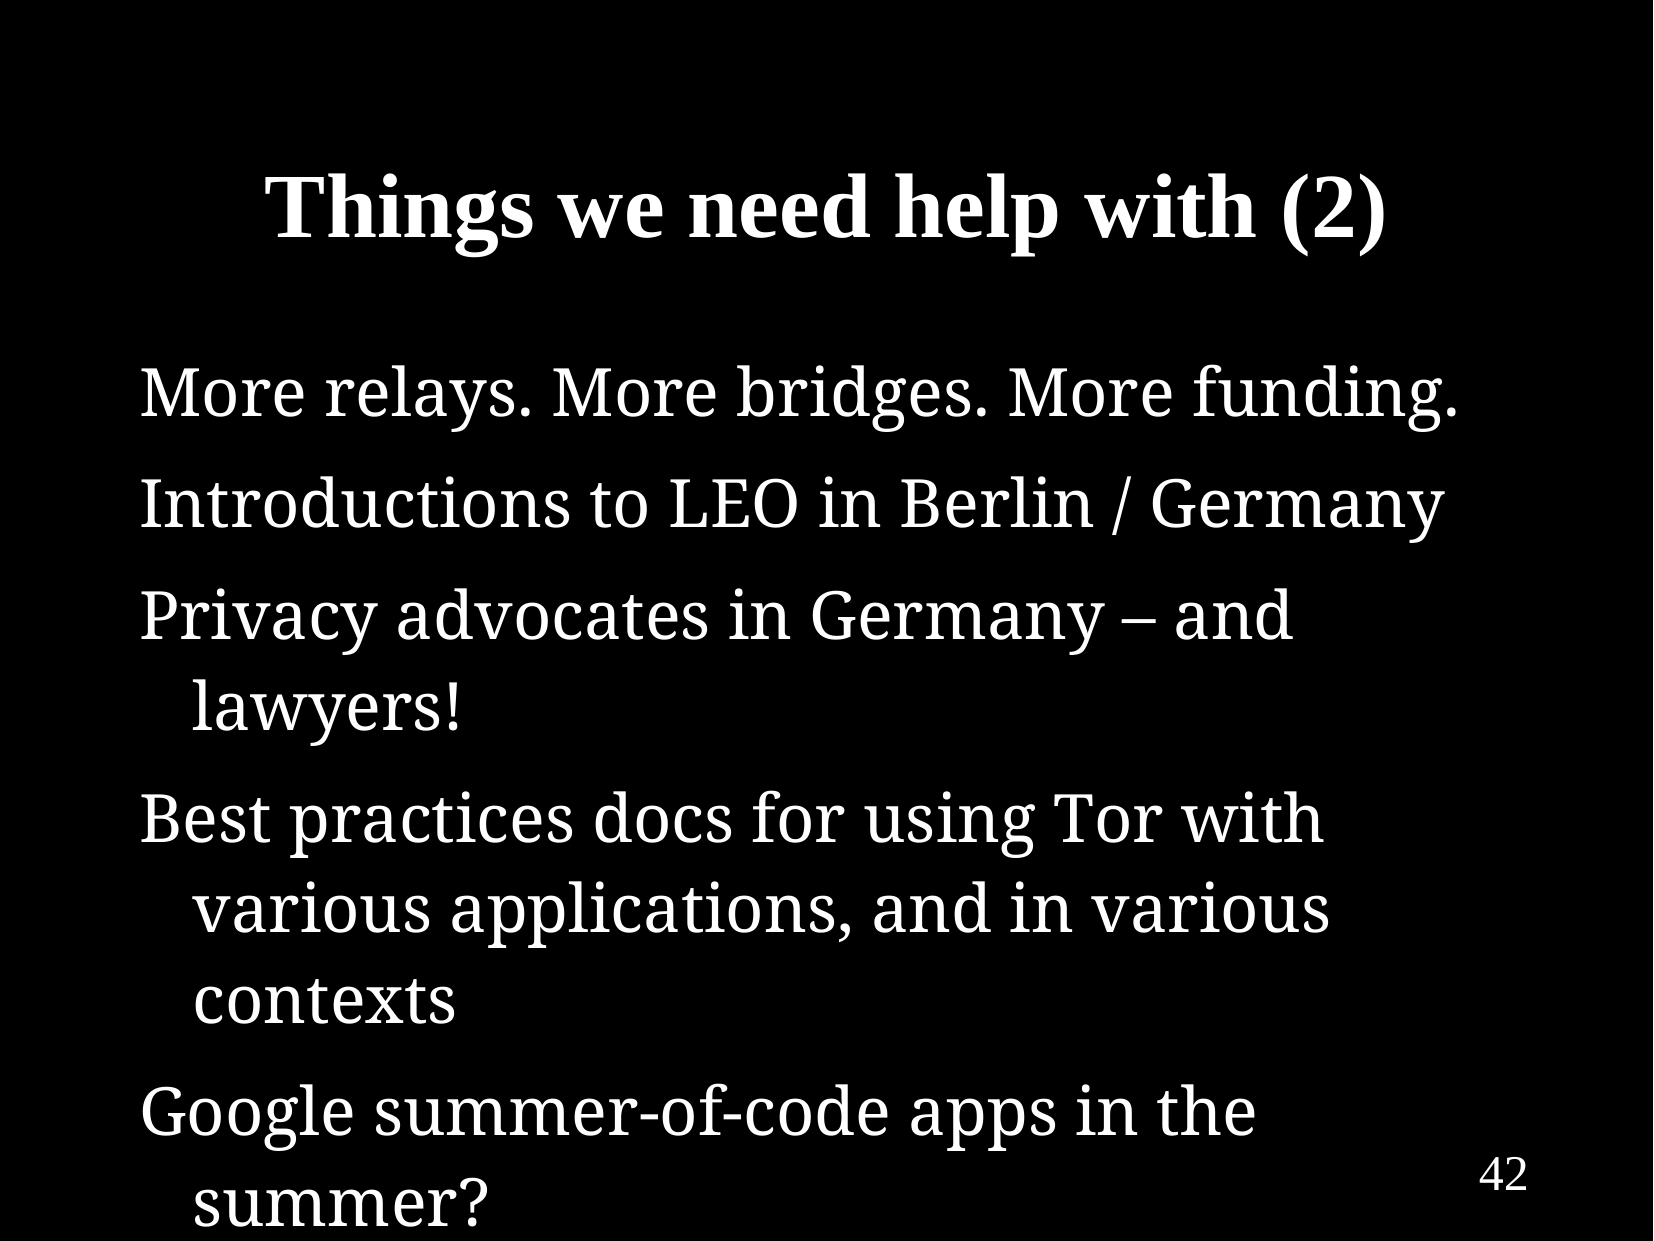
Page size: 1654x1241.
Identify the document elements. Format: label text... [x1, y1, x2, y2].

title Things we need help with (2) [121, 102, 1534, 311]
list More relays. More bridges. More funding. Introductions to LEO in Berlin / Germany Privacy advocates in Germany – and lawyers! Best practices docs for using Tor with various applications, and in various contexts Google summer-of-code apps in the summer? [121, 344, 1534, 1127]
